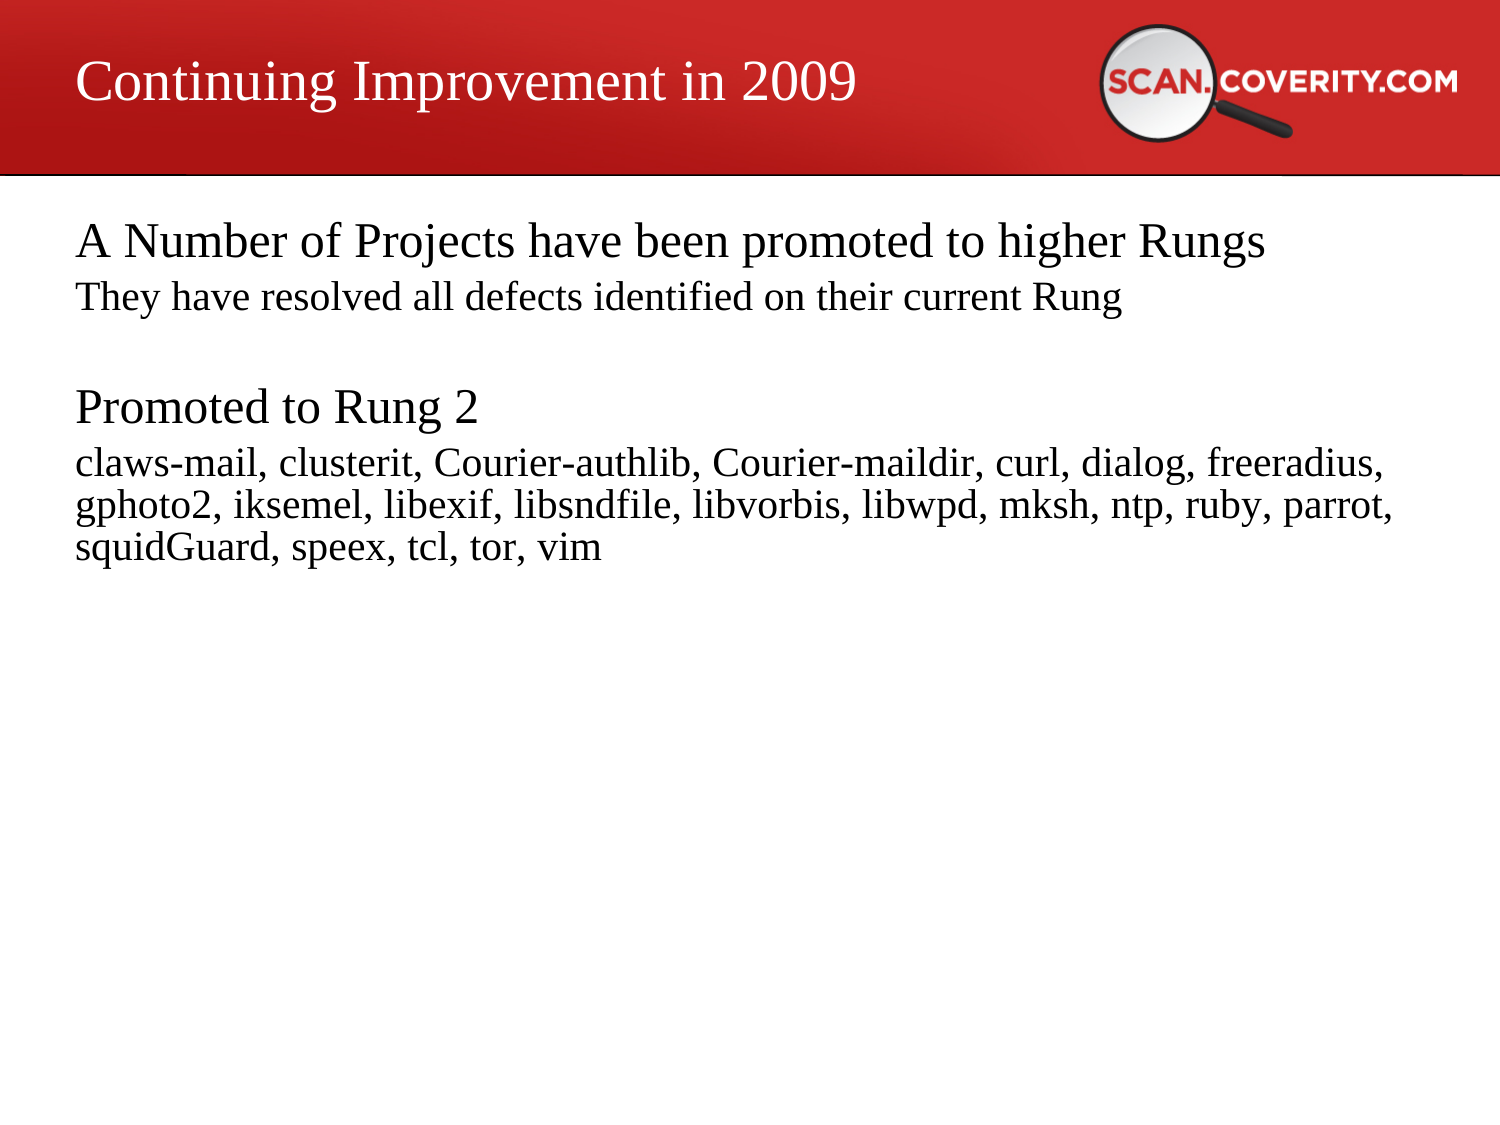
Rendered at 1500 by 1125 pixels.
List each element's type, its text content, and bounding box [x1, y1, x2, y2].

picture [0, 0, 1500, 174]
list A Number of Projects have been promoted to higher Rungs They have resolved all defects identified on their current Rung Promoted to Rung 2 claws-mail, clusterit, Courier-authlib, Courier-maildir, curl, dialog, freeradius, gphoto2, iksemel, libexif, libsndfile, libvorbis, libwpd, mksh, ntp, ruby, parrot, squidGuard, speex, tcl, tor, vim [74, 212, 1425, 980]
title Continuing Improvement in 2009 [75, 24, 1100, 142]
